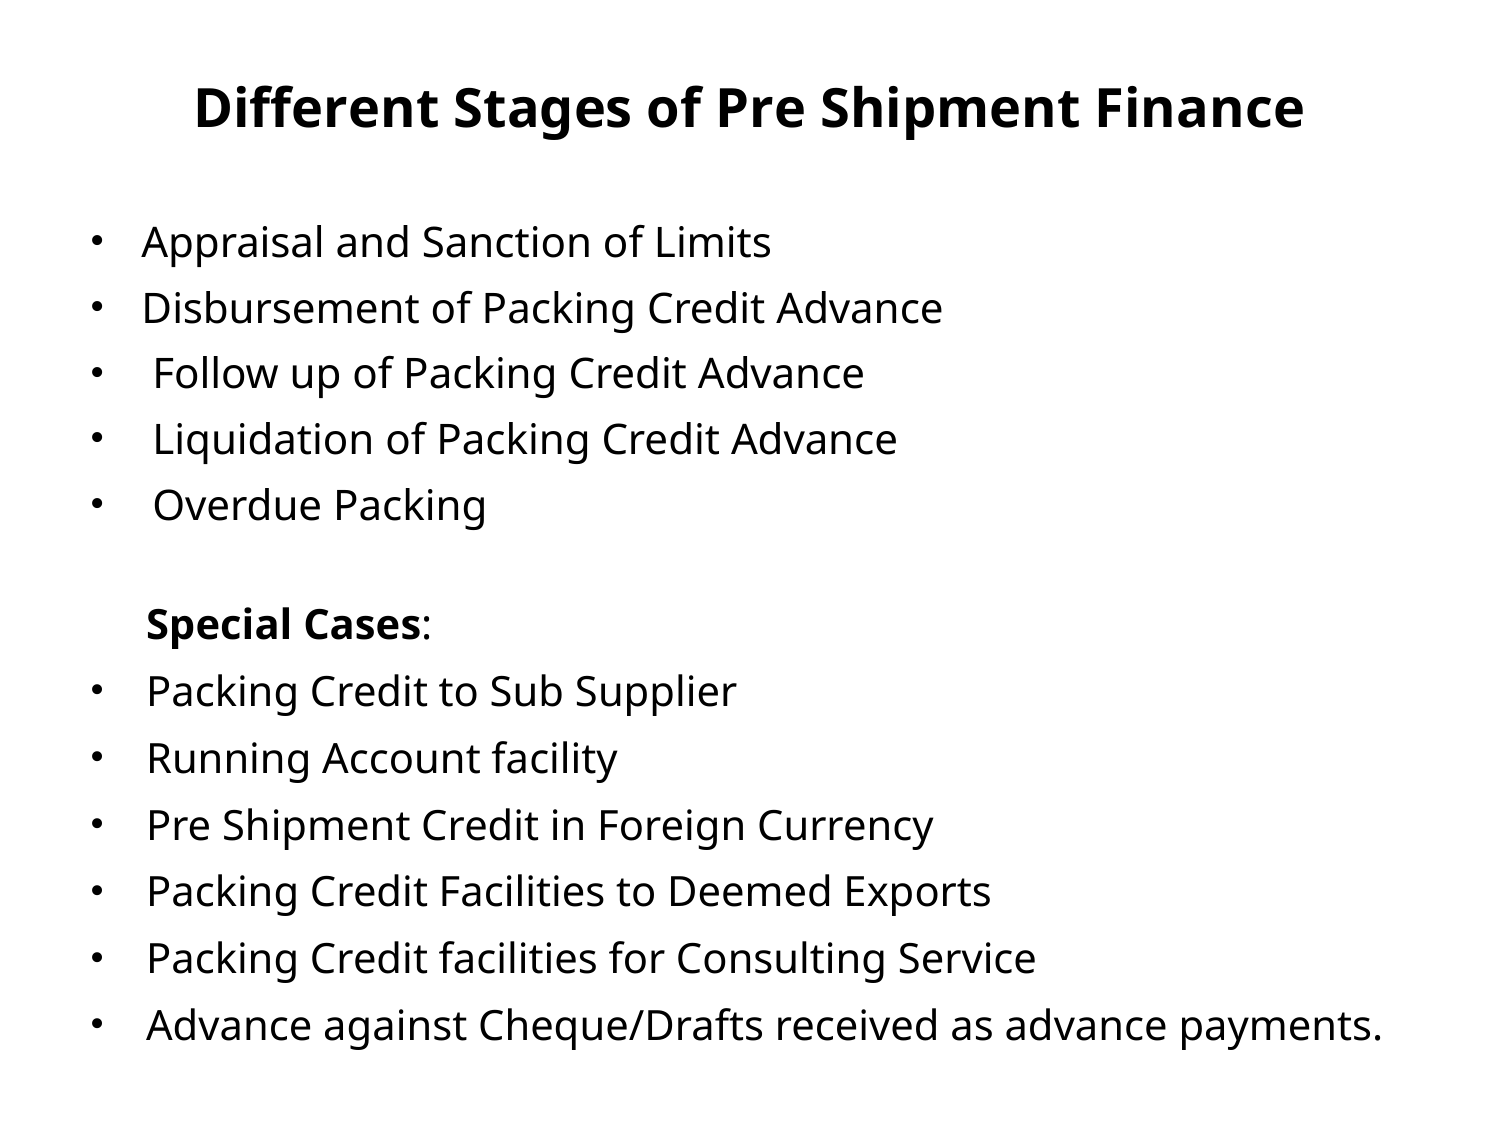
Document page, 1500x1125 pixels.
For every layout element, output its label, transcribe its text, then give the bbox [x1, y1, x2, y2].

title Different Stages of Pre Shipment Finance [75, 23, 1425, 141]
list Appraisal and Sanction of Limits Disbursement of Packing Credit Advance Follow up of Packing Credit Advance Liquidation of Packing Credit Advance Overdue Packing [75, 141, 1425, 590]
list Special Cases: Packing Credit to Sub Supplier Running Account facility Pre Shipment Credit in Foreign Currency Packing Credit Facilities to Deemed Exports Packing Credit facilities for Consulting Service Advance against Cheque/Drafts received as advance payments. [75, 590, 1425, 1111]
